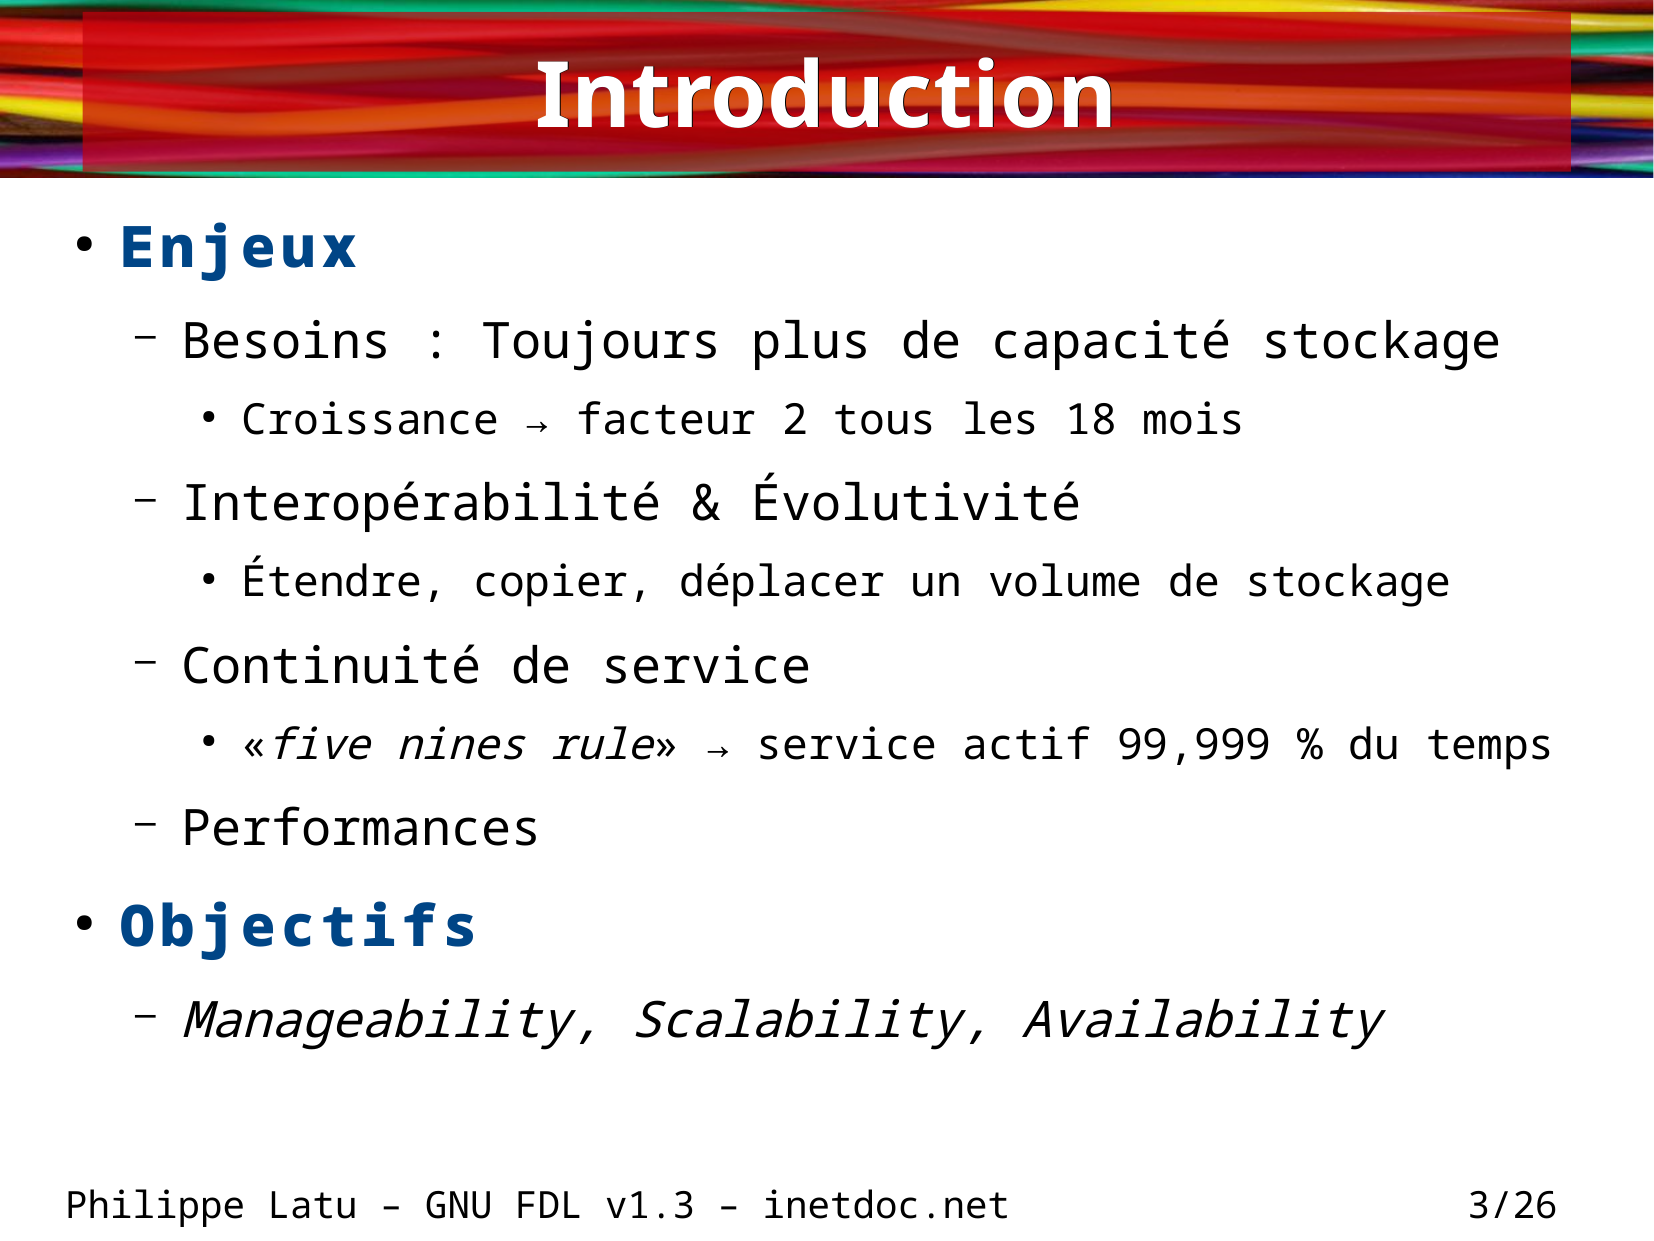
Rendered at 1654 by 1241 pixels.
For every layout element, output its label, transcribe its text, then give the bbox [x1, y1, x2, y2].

list Enjeux Besoins : Toujours plus de capacité stockage Croissance → facteur 2 tous les 18 mois Interopérabilité & Évolutivité Étendre, copier, déplacer un volume de stockage Continuité de service «five nines rule» → service actif 99,999 % du temps Performances Objectifs Manageability, Scalability, Availability [59, 206, 1571, 1098]
title Introduction [82, 11, 1571, 172]
picture [0, 0, 1654, 178]
text_box Philippe Latu – GNU FDL v1.3 – inetdoc.net 26/26 [59, 1133, 1595, 1237]
